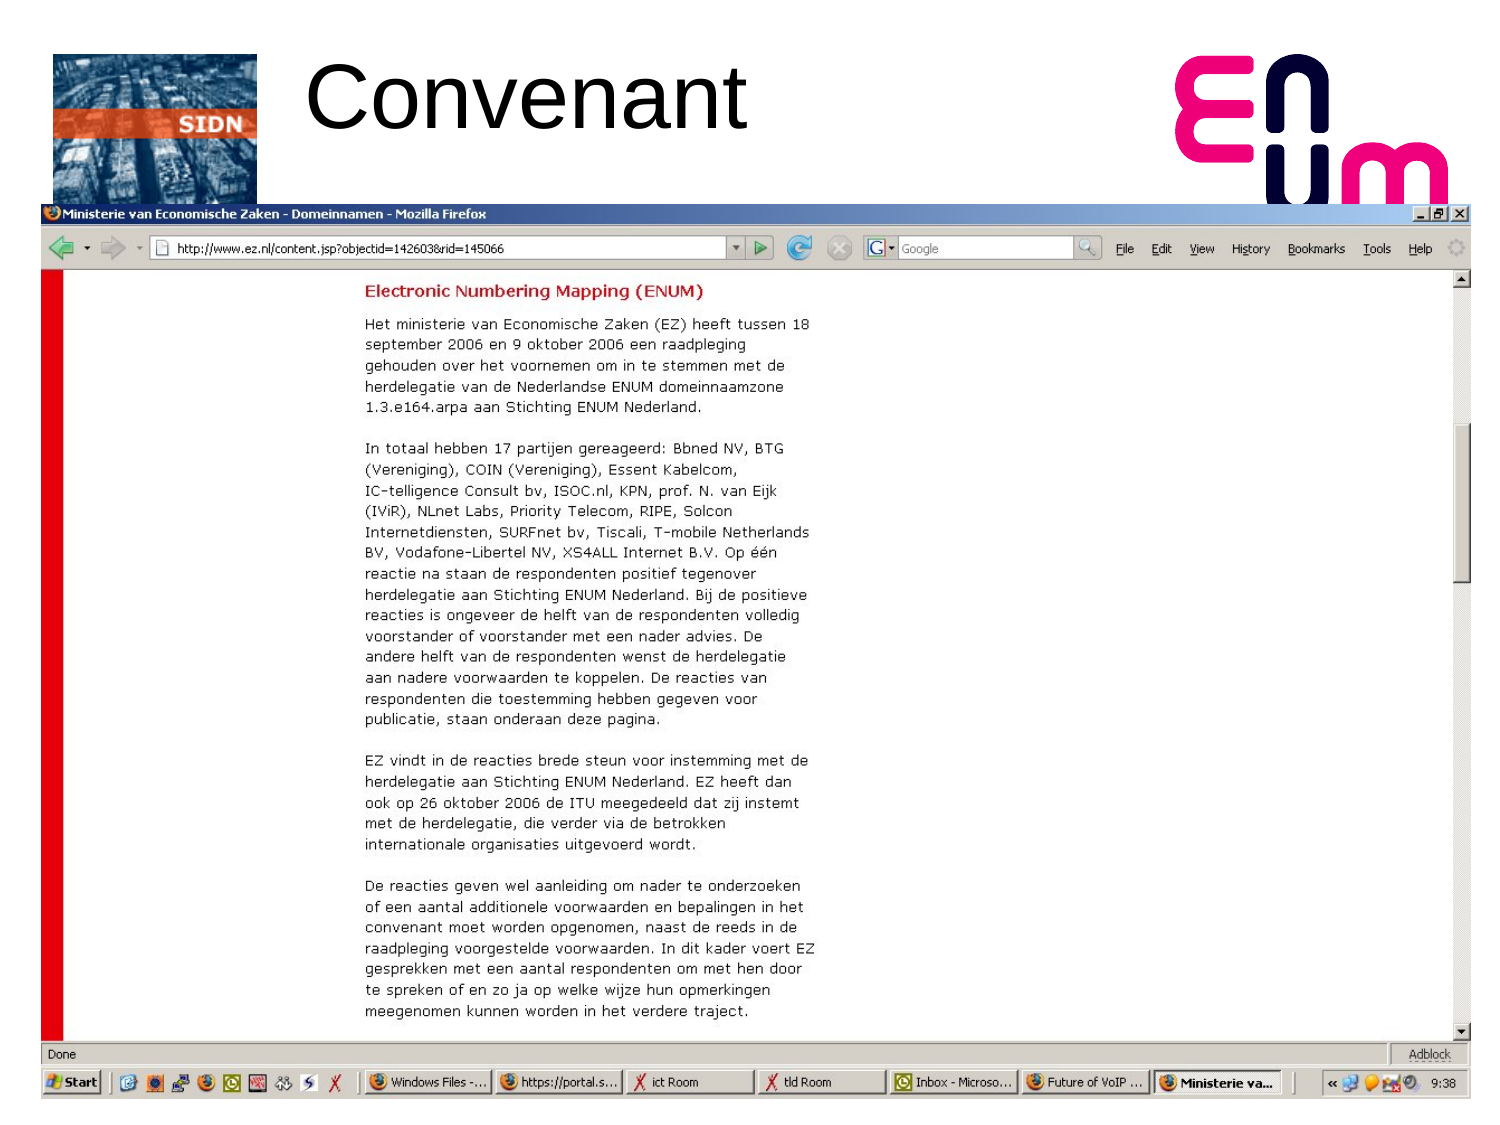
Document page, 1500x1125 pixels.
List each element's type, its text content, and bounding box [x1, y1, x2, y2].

title Convenant [289, 30, 1359, 163]
picture [41, 0, 1471, 1120]
